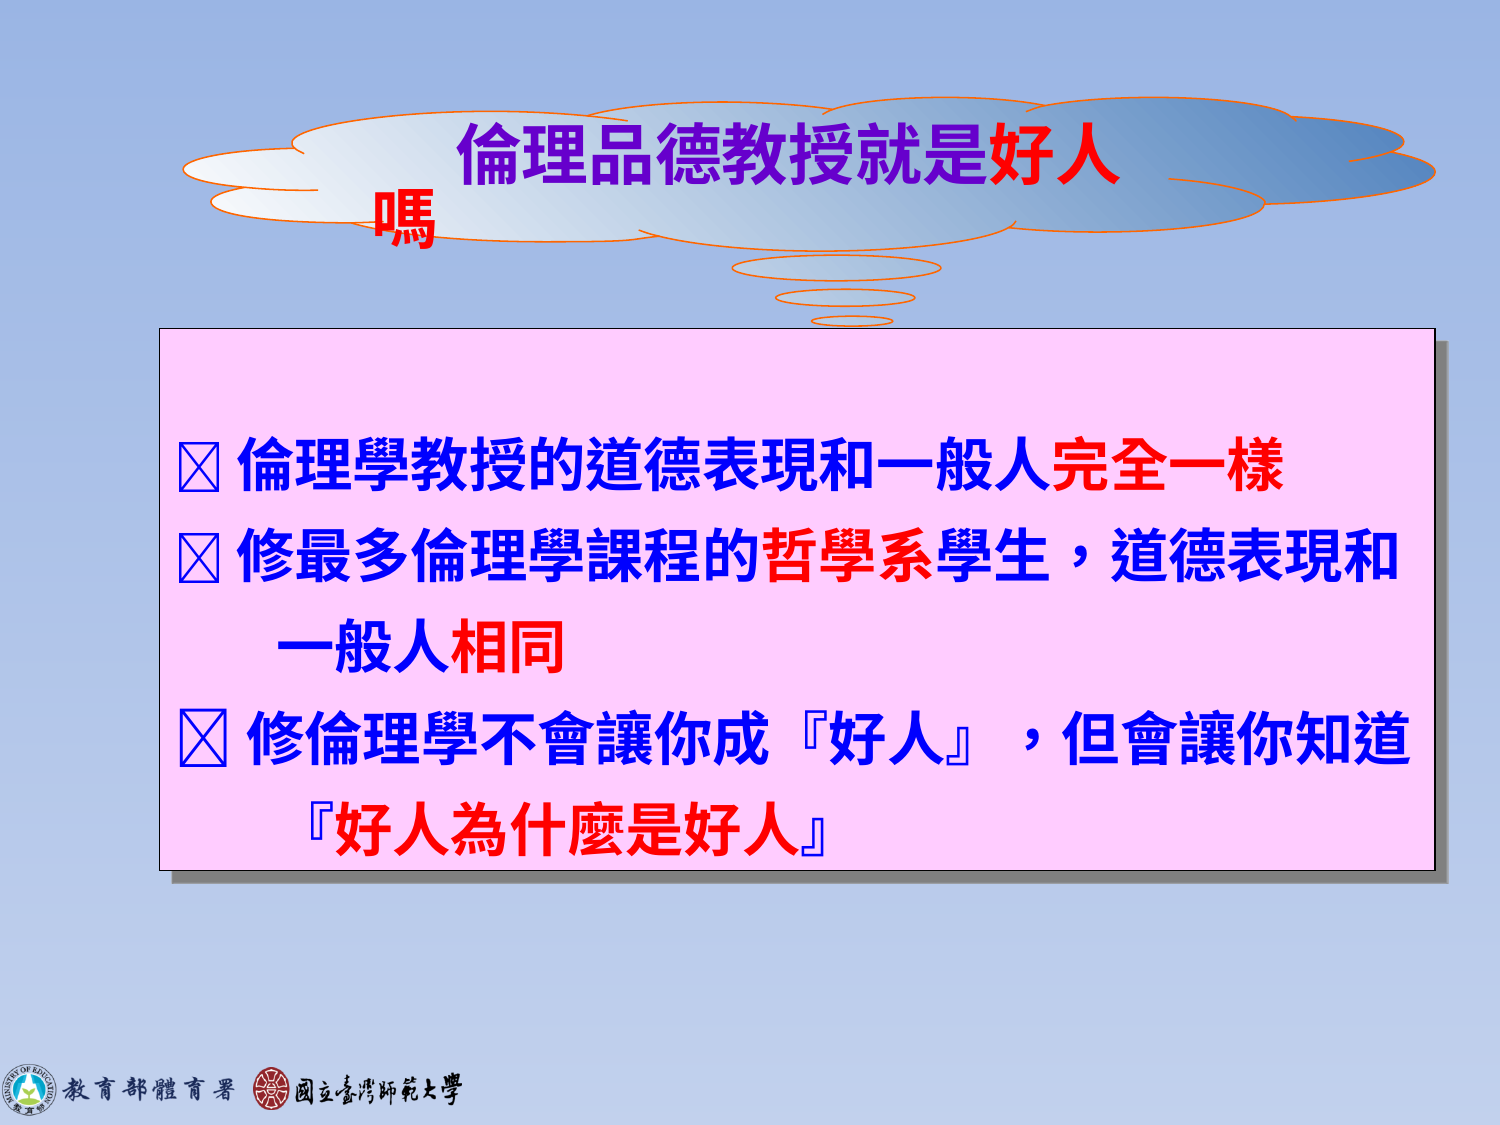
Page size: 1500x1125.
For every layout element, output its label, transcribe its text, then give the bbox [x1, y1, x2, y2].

text_box 倫理品德教授就是好人嗎 [183, 97, 1436, 252]
text_box 倫理品德教授就是好人嗎 [811, 316, 893, 327]
text_box 倫理品德教授就是好人嗎 [732, 255, 941, 281]
text_box 倫理學教授的道德表現和一般人完全一樣 修最多倫理學課程的哲學系學生，道德表現和 一般人相同 修倫理學不會讓你成『好人』，但會讓你知道 『好人為什麼是好人』 [159, 328, 1435, 871]
text_box 倫理品德教授就是好人嗎 [775, 289, 915, 307]
